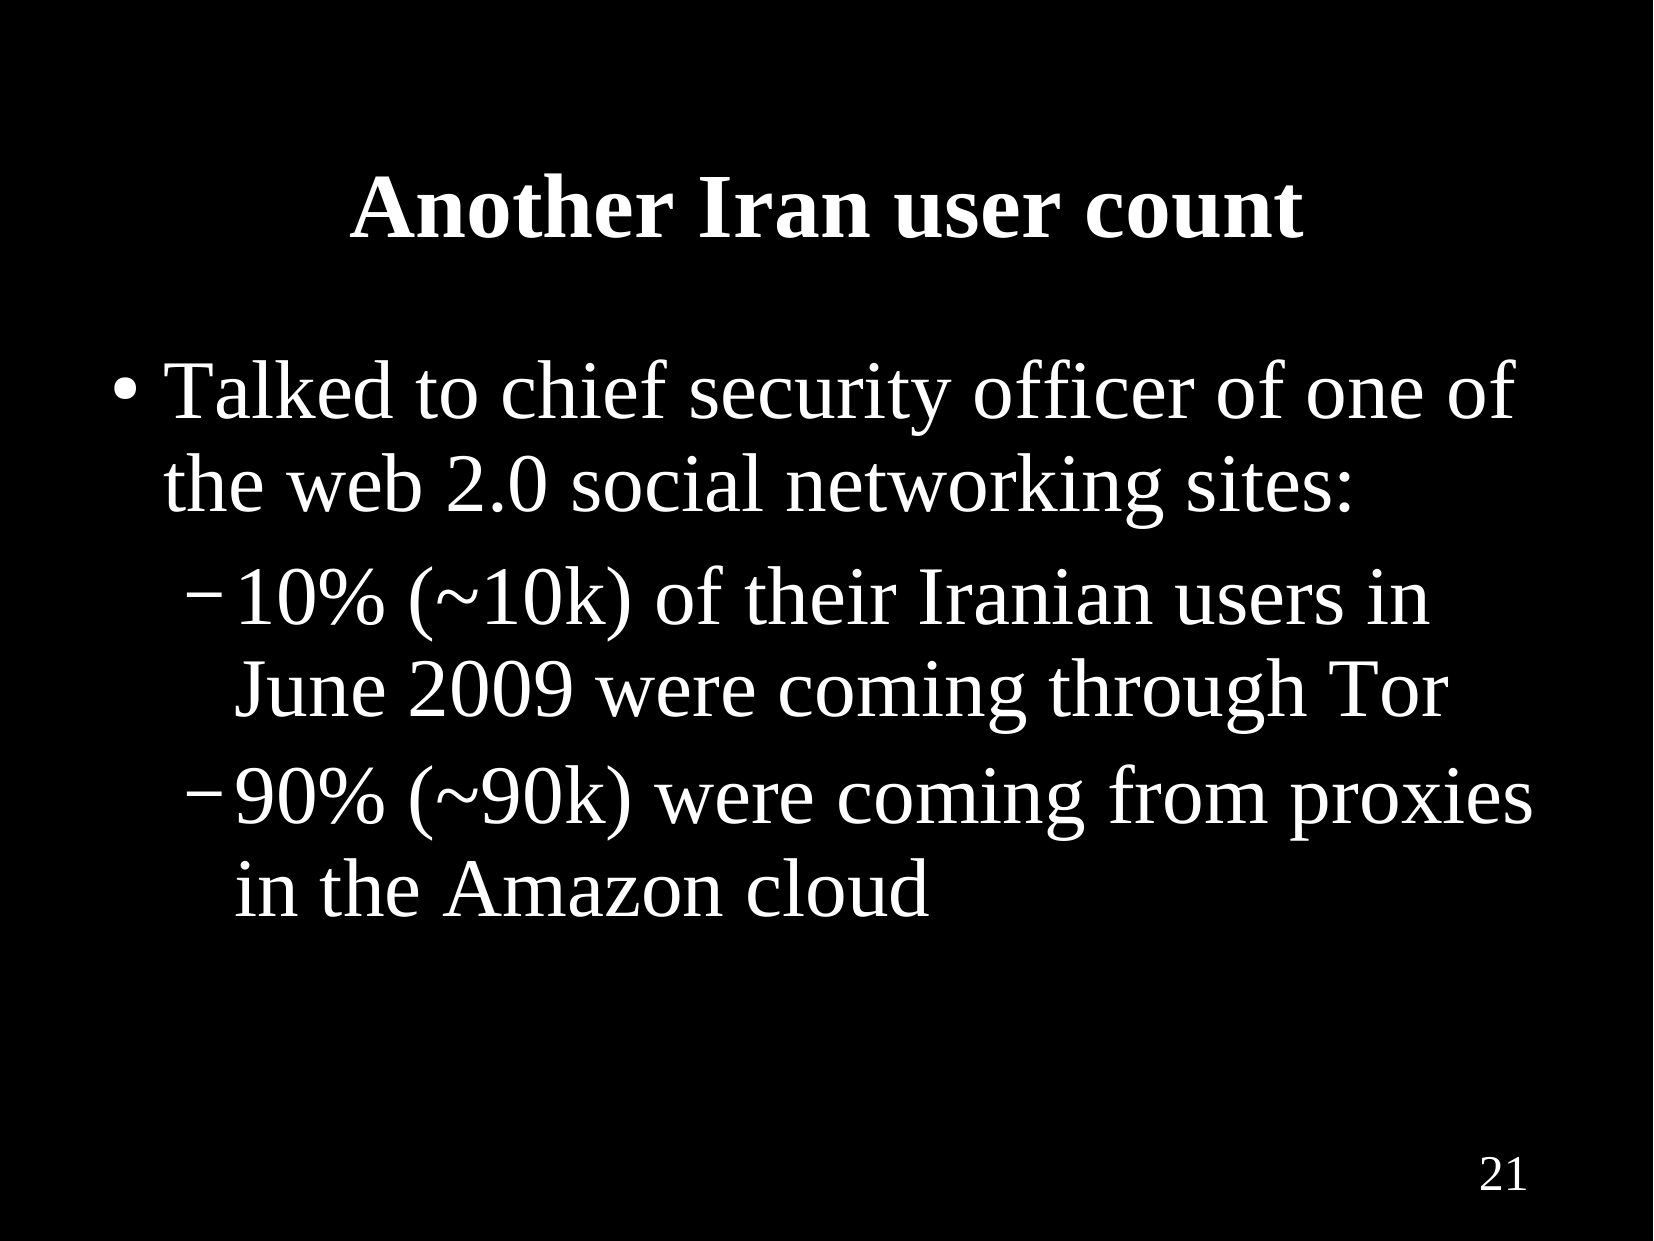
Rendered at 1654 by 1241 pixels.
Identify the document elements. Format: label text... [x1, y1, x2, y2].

title Another Iran user count [121, 102, 1534, 311]
list Talked to chief security officer of one of the web 2.0 social networking sites: 10% (~10k) of their Iranian users in June 2009 were coming through Tor 90% (~90k) were coming from proxies in the Amazon cloud [92, 344, 1560, 1127]
